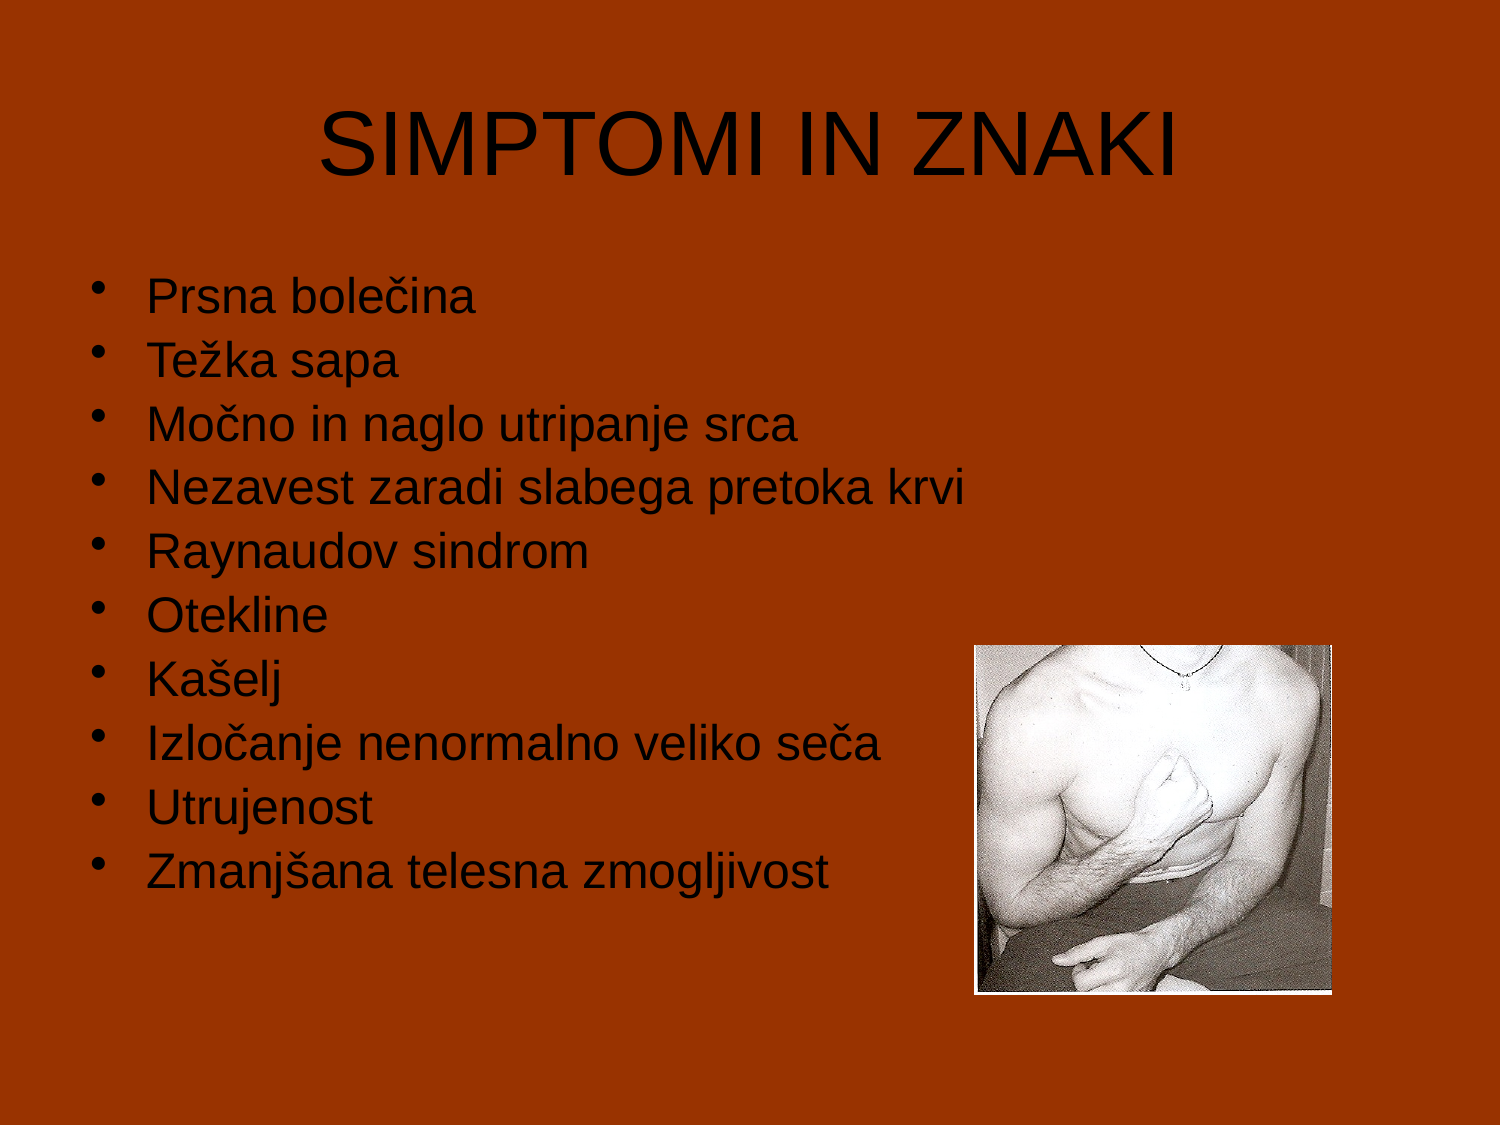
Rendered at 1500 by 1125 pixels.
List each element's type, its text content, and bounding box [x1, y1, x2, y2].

list Prsna bolečina Težka sapa Močno in naglo utripanje srca Nezavest zaradi slabega pretoka krvi Raynaudov sindrom Otekline Kašelj Izločanje nenormalno veliko seča Utrujenost Zmanjšana telesna zmogljivost [75, 262, 1425, 1005]
picture [974, 645, 1332, 995]
title SIMPTOMI IN ZNAKI [75, 45, 1425, 233]
